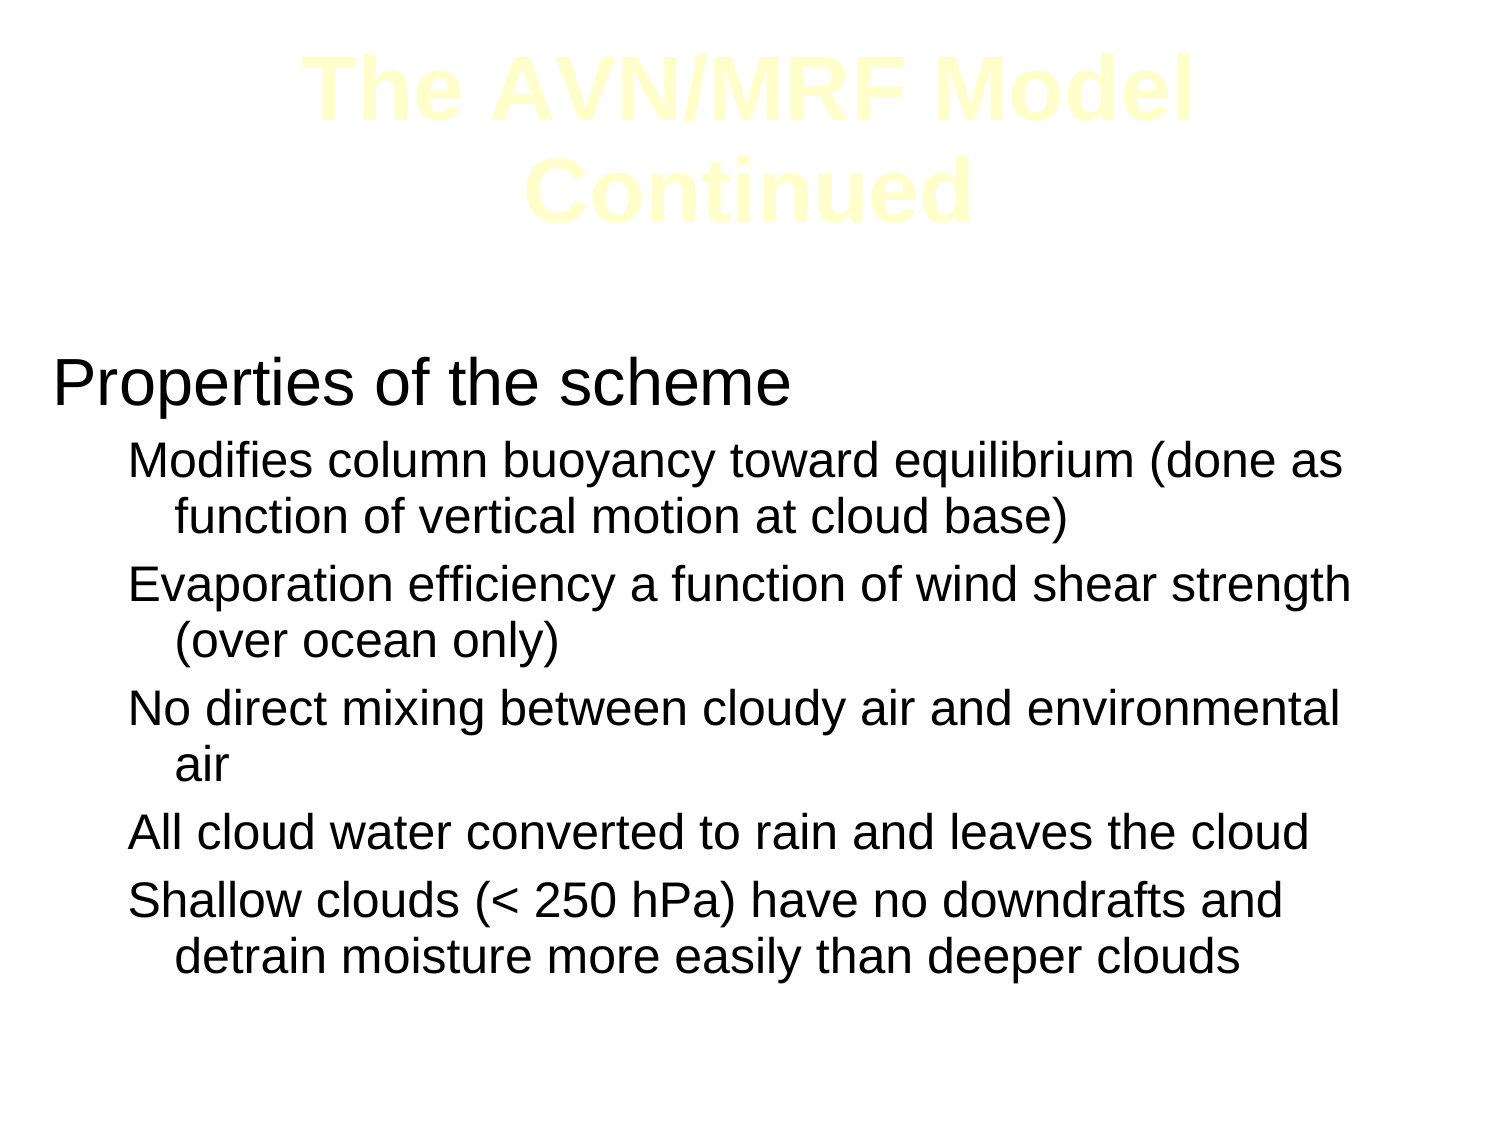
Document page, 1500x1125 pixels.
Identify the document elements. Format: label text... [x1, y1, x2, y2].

list Properties of the scheme Modifies column buoyancy toward equilibrium (done as function of vertical motion at cloud base) Evaporation efficiency a function of wind shear strength (over ocean only) No direct mixing between cloudy air and environmental air All cloud water converted to rain and leaves the cloud Shallow clouds (< 250 hPa) have no downdrafts and detrain moisture more easily than deeper clouds [37, 337, 1425, 1108]
title The AVN/MRF Model Continued [112, 14, 1388, 250]
